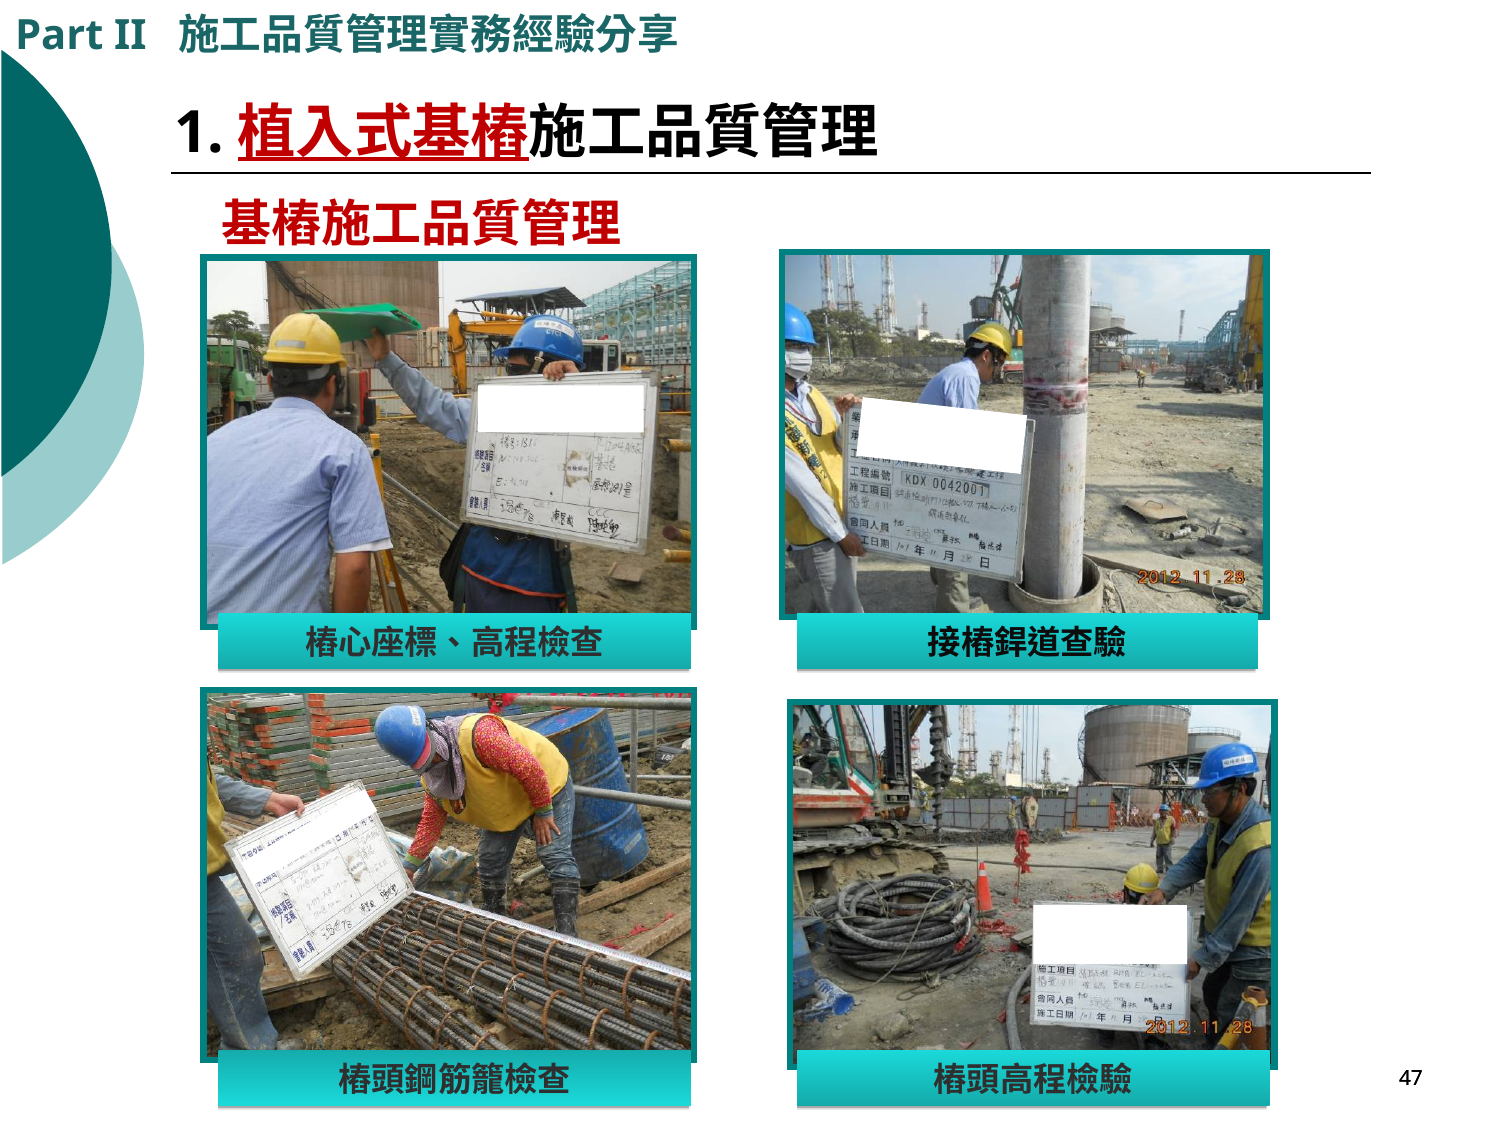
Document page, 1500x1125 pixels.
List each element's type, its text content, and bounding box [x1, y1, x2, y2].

text_box 樁頭高程檢驗 [797, 1050, 1270, 1106]
text_box 1.植入式基樁施工品質管理 [159, 78, 1376, 181]
text_box 樁頭鋼筋籠檢查 [218, 1050, 691, 1106]
text_box [1033, 905, 1187, 965]
text_box [240, 789, 378, 885]
text_box [856, 397, 1028, 474]
picture [793, 705, 1272, 1065]
text_box [478, 385, 644, 433]
picture [206, 260, 691, 624]
picture [206, 693, 691, 1057]
picture [785, 255, 1264, 614]
text_box 樁心座標、高程檢查 [218, 613, 691, 669]
text_box Part II 施工品質管理實務經驗分享 [0, 0, 727, 67]
text_box 接樁銲道查驗 [797, 613, 1258, 669]
text_box 基樁施工品質管理 [206, 184, 1282, 260]
